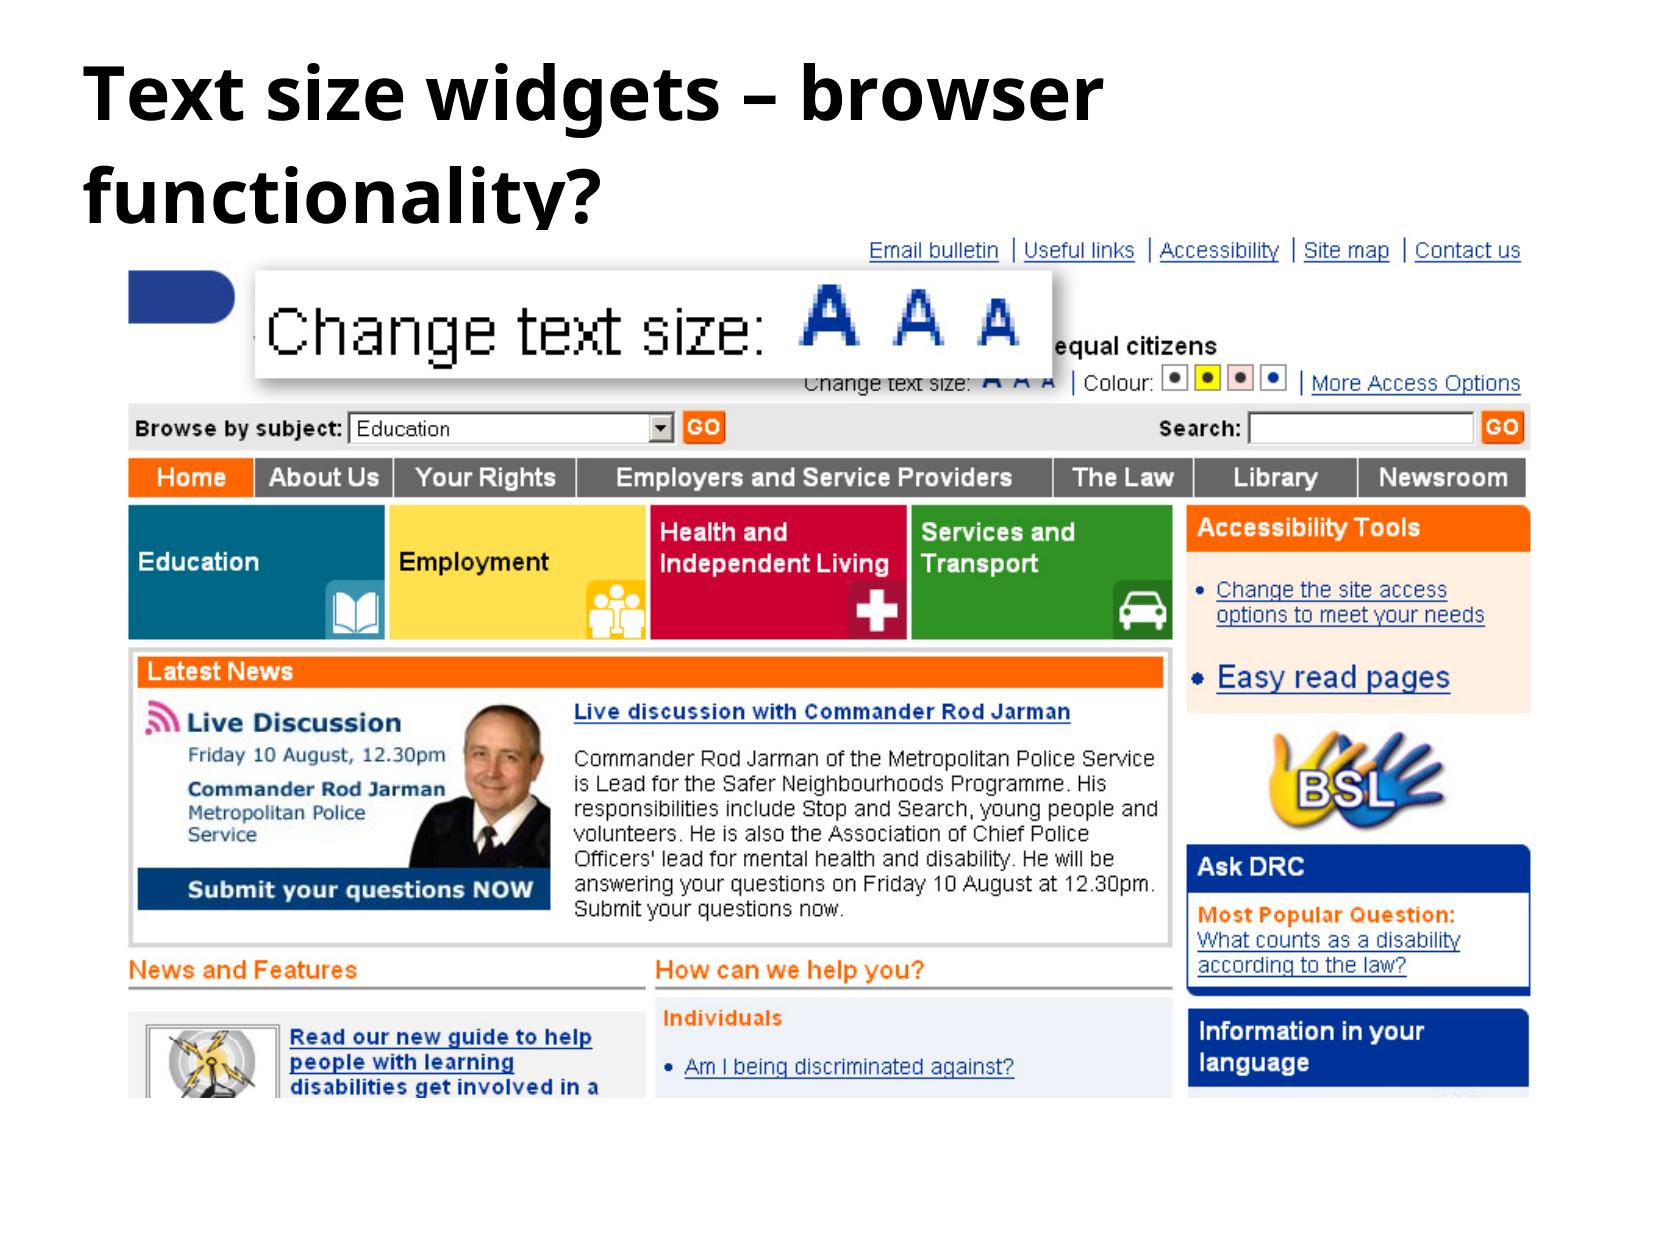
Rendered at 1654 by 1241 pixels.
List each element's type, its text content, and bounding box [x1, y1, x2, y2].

picture [49, 230, 1612, 1098]
title Text size widgets – browser functionality? [82, 86, 1571, 200]
